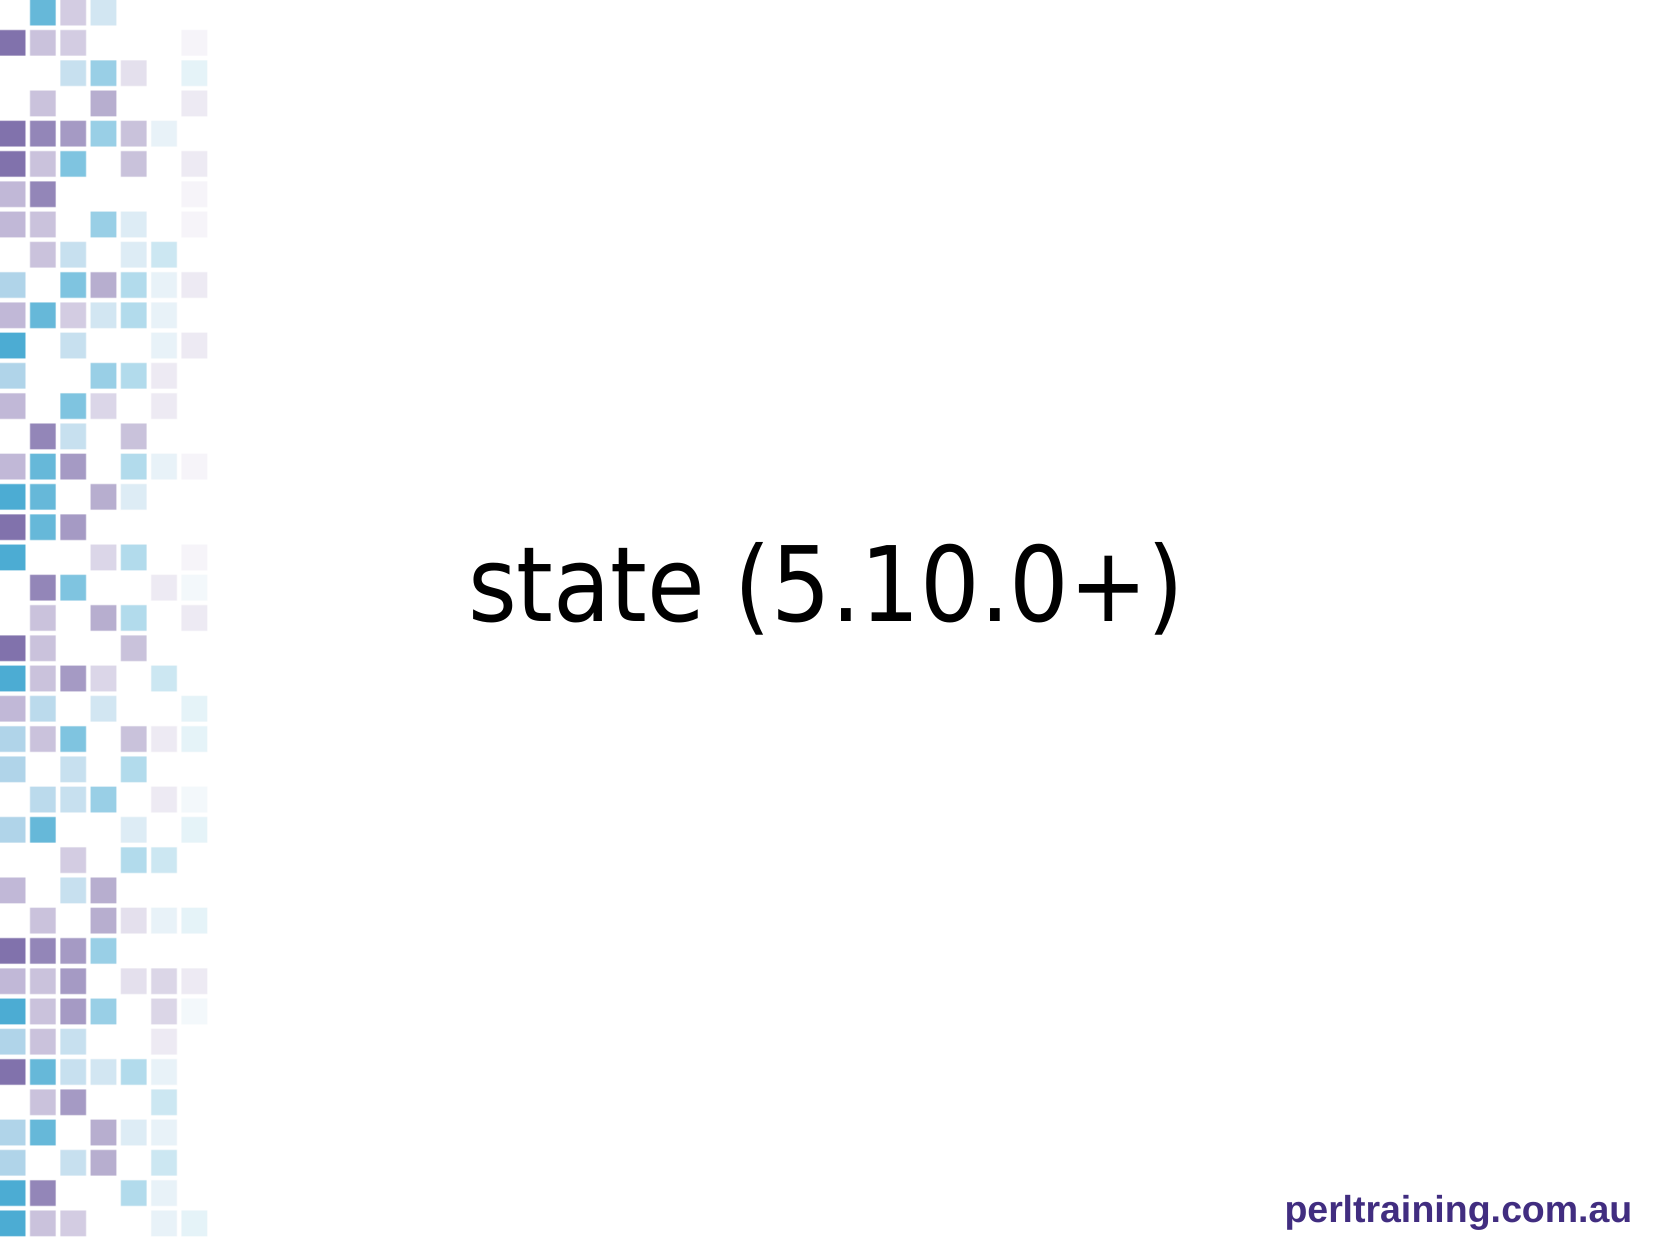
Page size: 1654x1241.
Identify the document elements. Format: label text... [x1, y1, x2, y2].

picture [0, 0, 212, 1241]
title state (5.10.0+) [82, 49, 1571, 1123]
